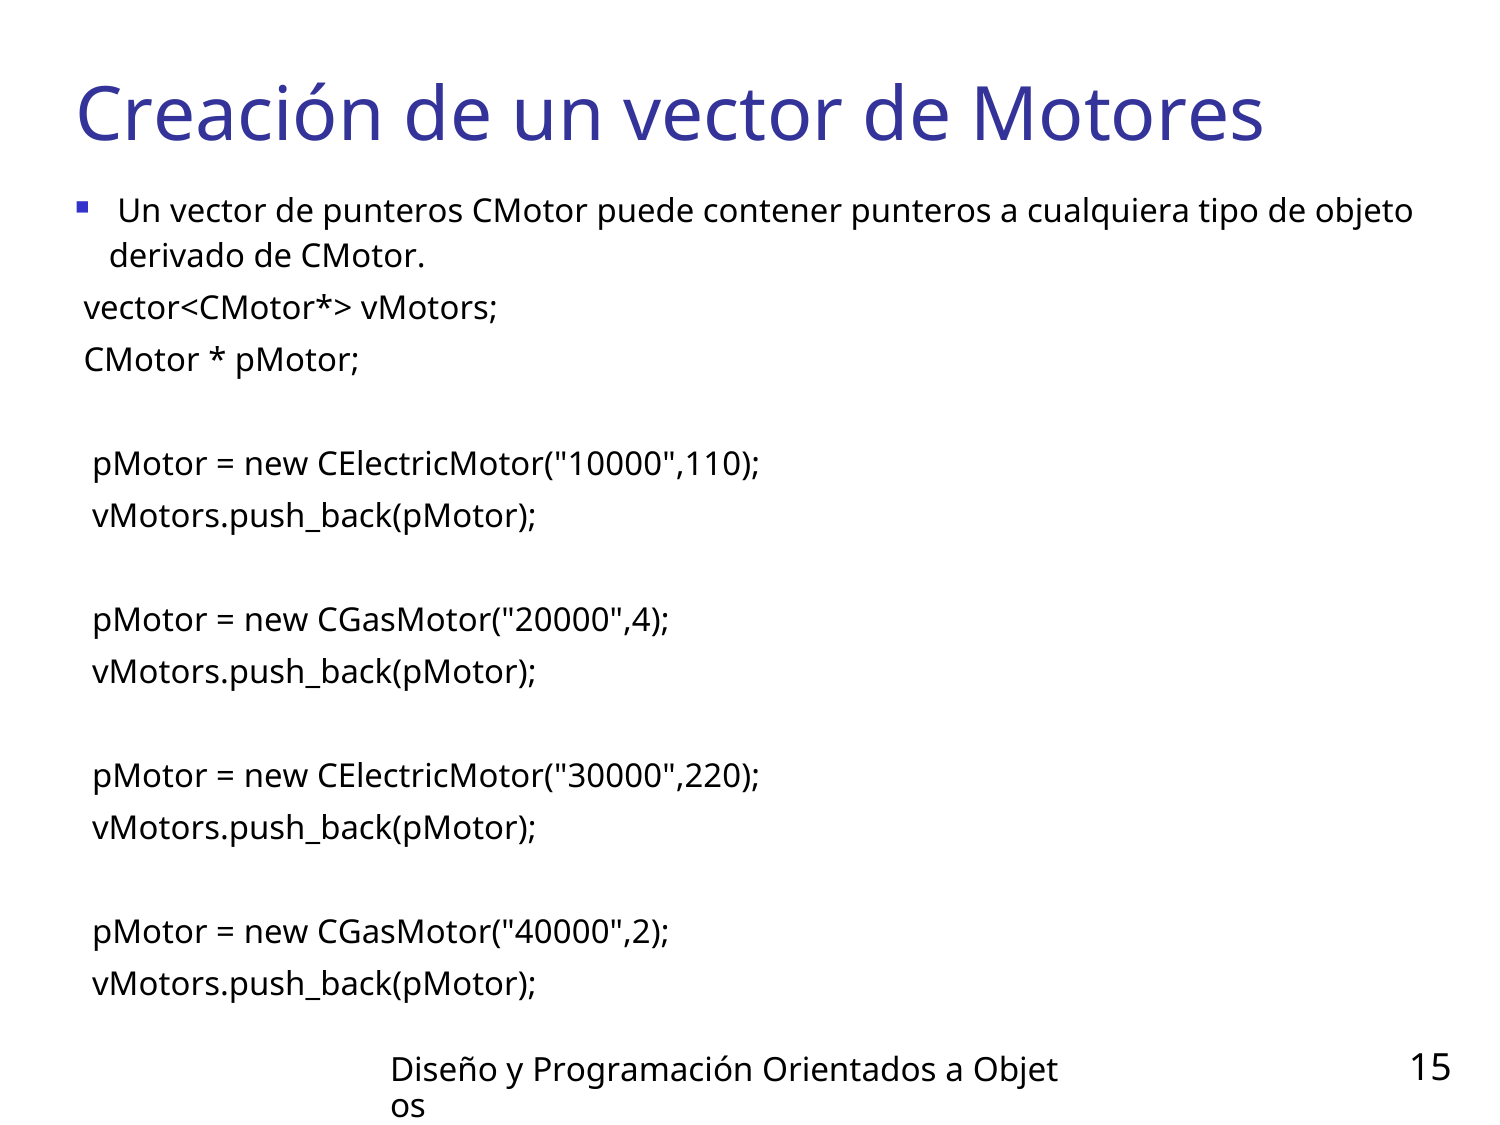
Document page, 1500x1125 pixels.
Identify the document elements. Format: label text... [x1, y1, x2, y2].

list Un vector de punteros CMotor puede contener punteros a cualquiera tipo de objeto derivado de CMotor. vector<CMotor*> vMotors; CMotor * pMotor; pMotor = new CElectricMotor("10000",110); vMotors.push_back(pMotor); pMotor = new CGasMotor("20000",4); vMotors.push_back(pMotor); pMotor = new CElectricMotor("30000",220); vMotors.push_back(pMotor); pMotor = new CGasMotor("40000",2); vMotors.push_back(pMotor); [75, 187, 1462, 1013]
title Creación de un vector de Motores [75, 25, 1466, 188]
